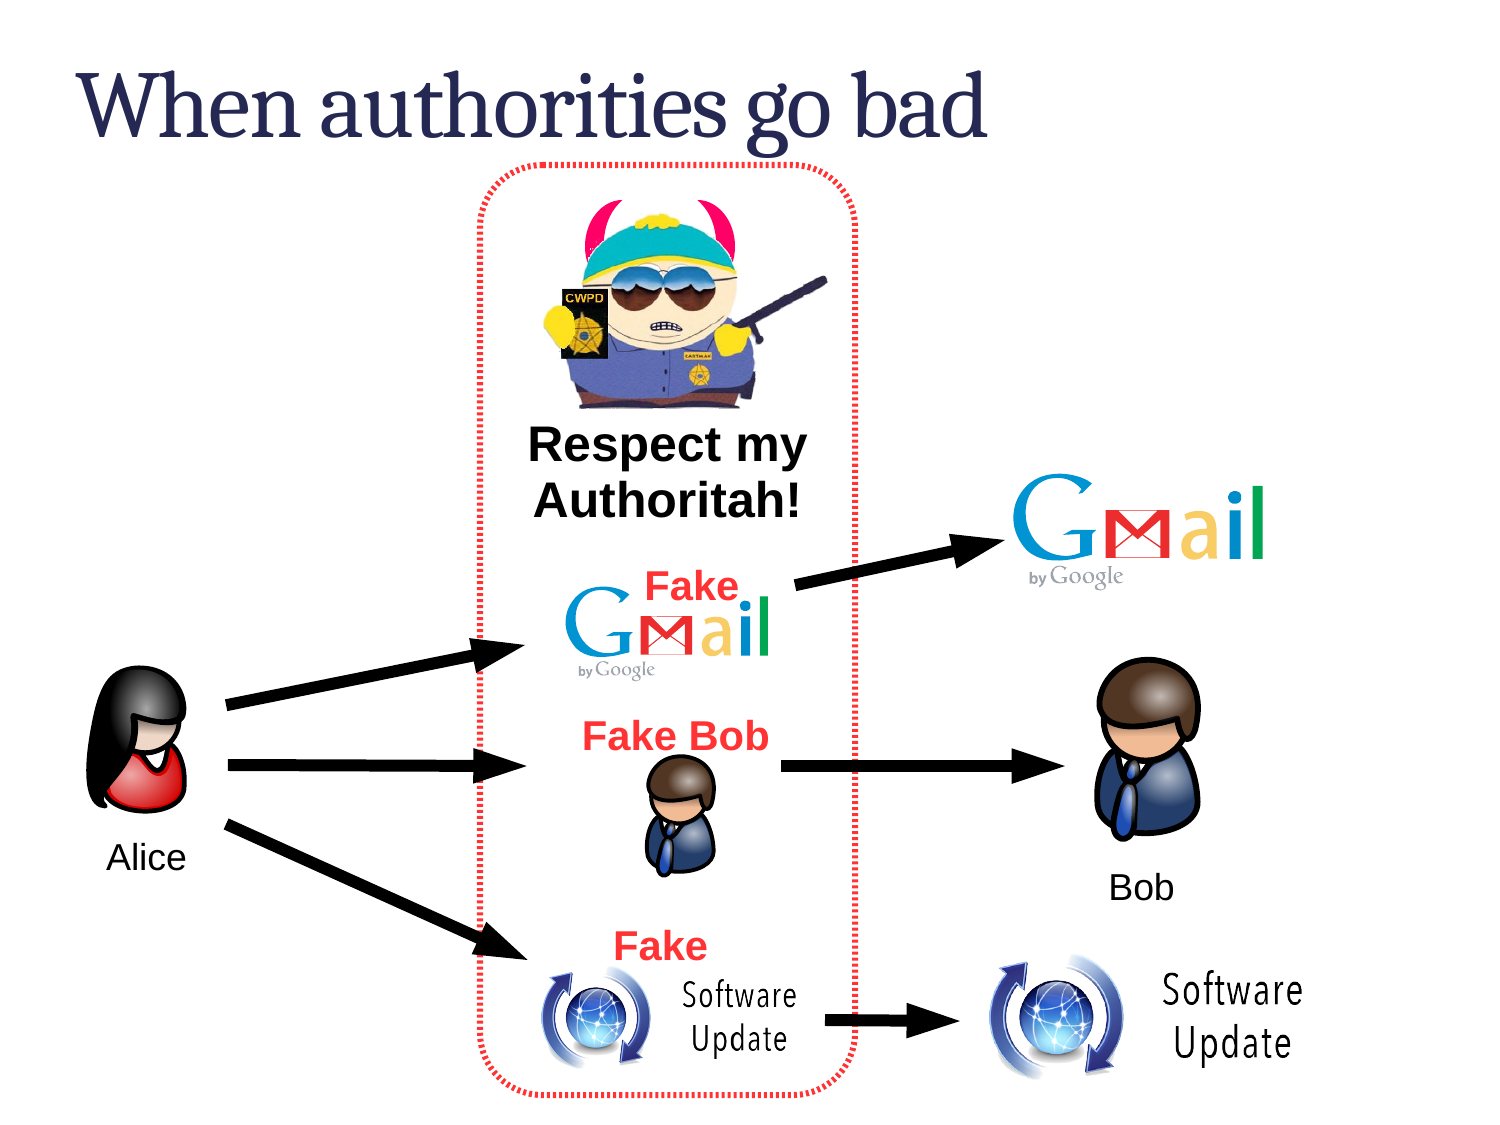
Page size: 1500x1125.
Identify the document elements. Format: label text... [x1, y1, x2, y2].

picture [558, 578, 775, 689]
text_box Respect my Authoritah! [495, 408, 841, 535]
text_box Fake Bob [526, 705, 826, 767]
picture [606, 767, 746, 889]
text_box Fake [527, 915, 794, 977]
text_box Fake [559, 554, 826, 617]
text_box [697, 200, 720, 209]
text_box [600, 200, 623, 209]
title When authorities go bad [75, 12, 1325, 200]
picture [541, 965, 796, 1069]
text_box Alice [64, 828, 230, 886]
picture [60, 660, 230, 830]
picture [1036, 650, 1245, 859]
picture [989, 953, 1302, 1081]
picture [1004, 464, 1271, 601]
picture [540, 209, 828, 408]
text_box Bob [1051, 858, 1232, 916]
